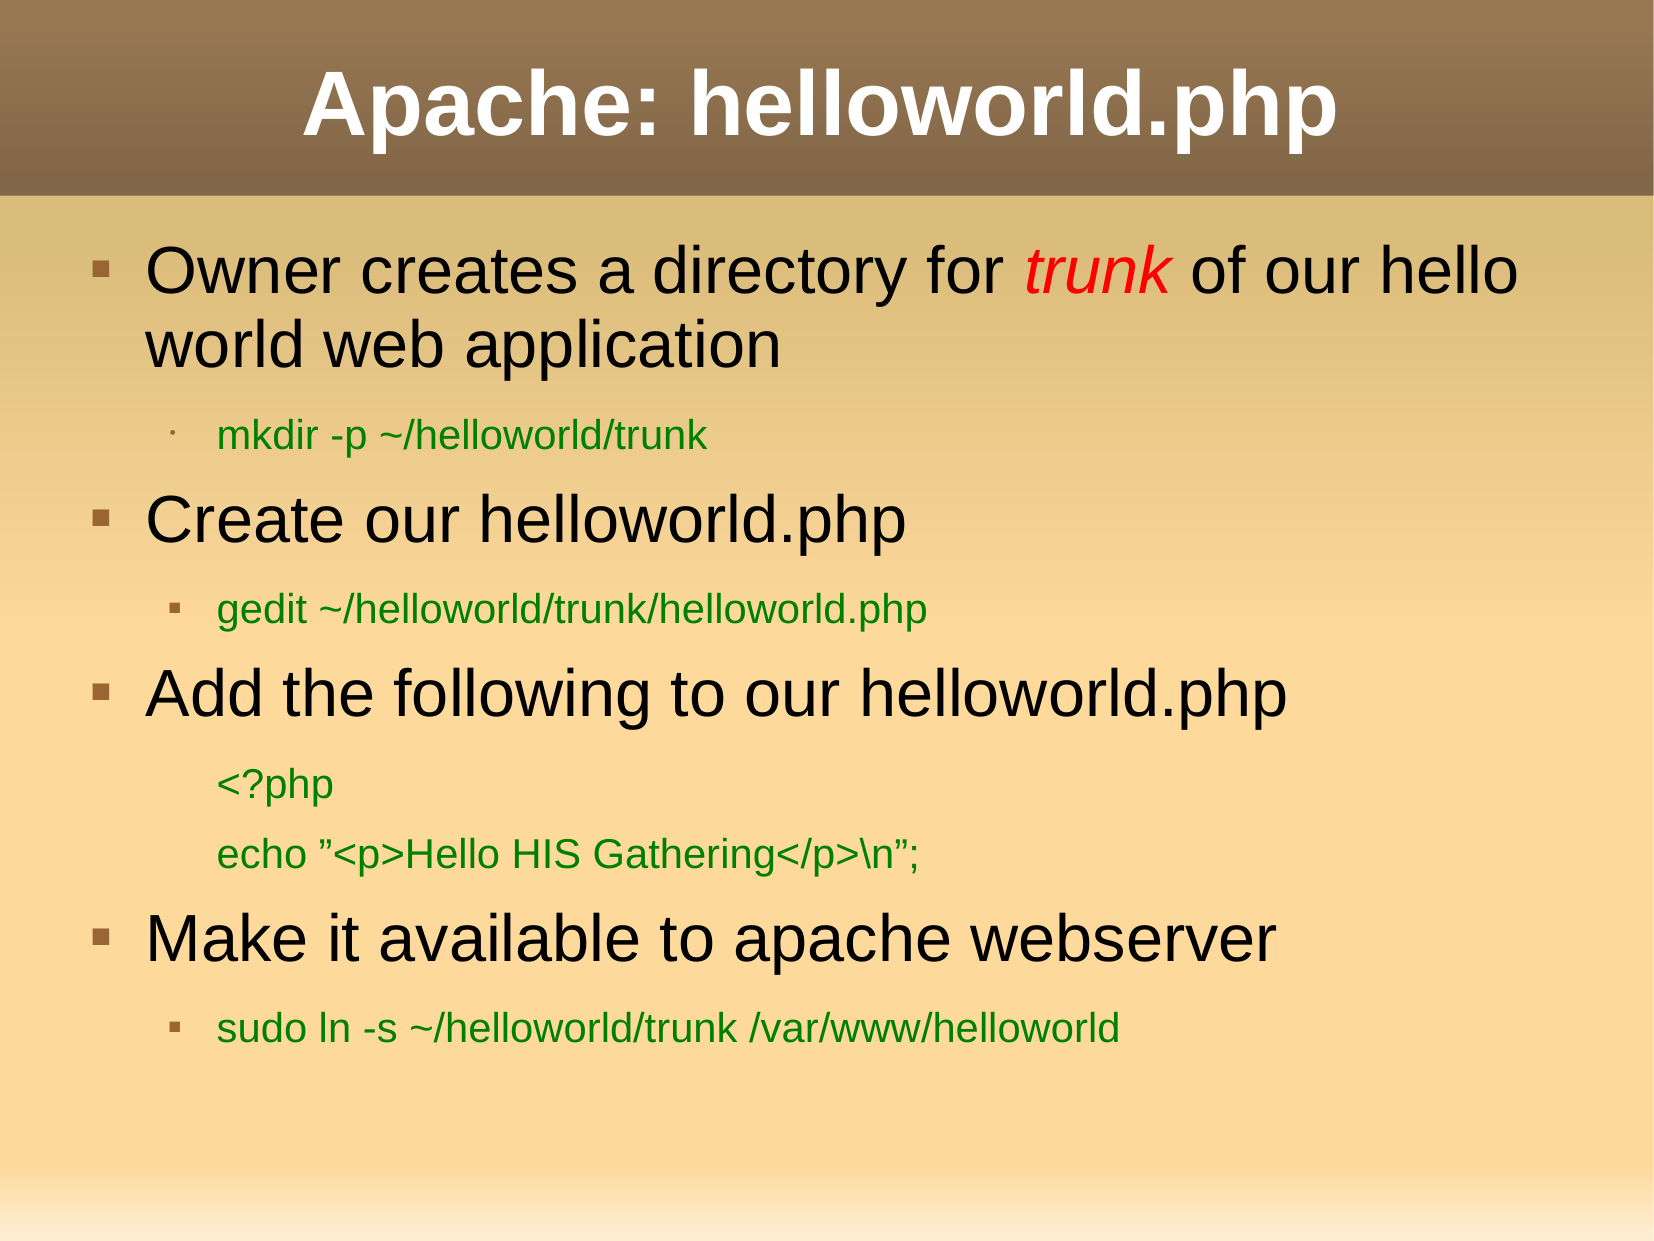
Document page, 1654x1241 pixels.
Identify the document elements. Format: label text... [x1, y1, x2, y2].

picture [0, 0, 1654, 1241]
list Owner creates a directory for trunk of our hello world web application mkdir -p ~/helloworld/trunk Create our helloworld.php gedit ~/helloworld/trunk/helloworld.php Add the following to our helloworld.php <?php echo ”<p>Hello HIS Gathering</p>\n”; Make it available to apache webserver sudo ln -s ~/helloworld/trunk /var/www/helloworld [75, 232, 1564, 1220]
title Apache: helloworld.php [76, 7, 1565, 200]
